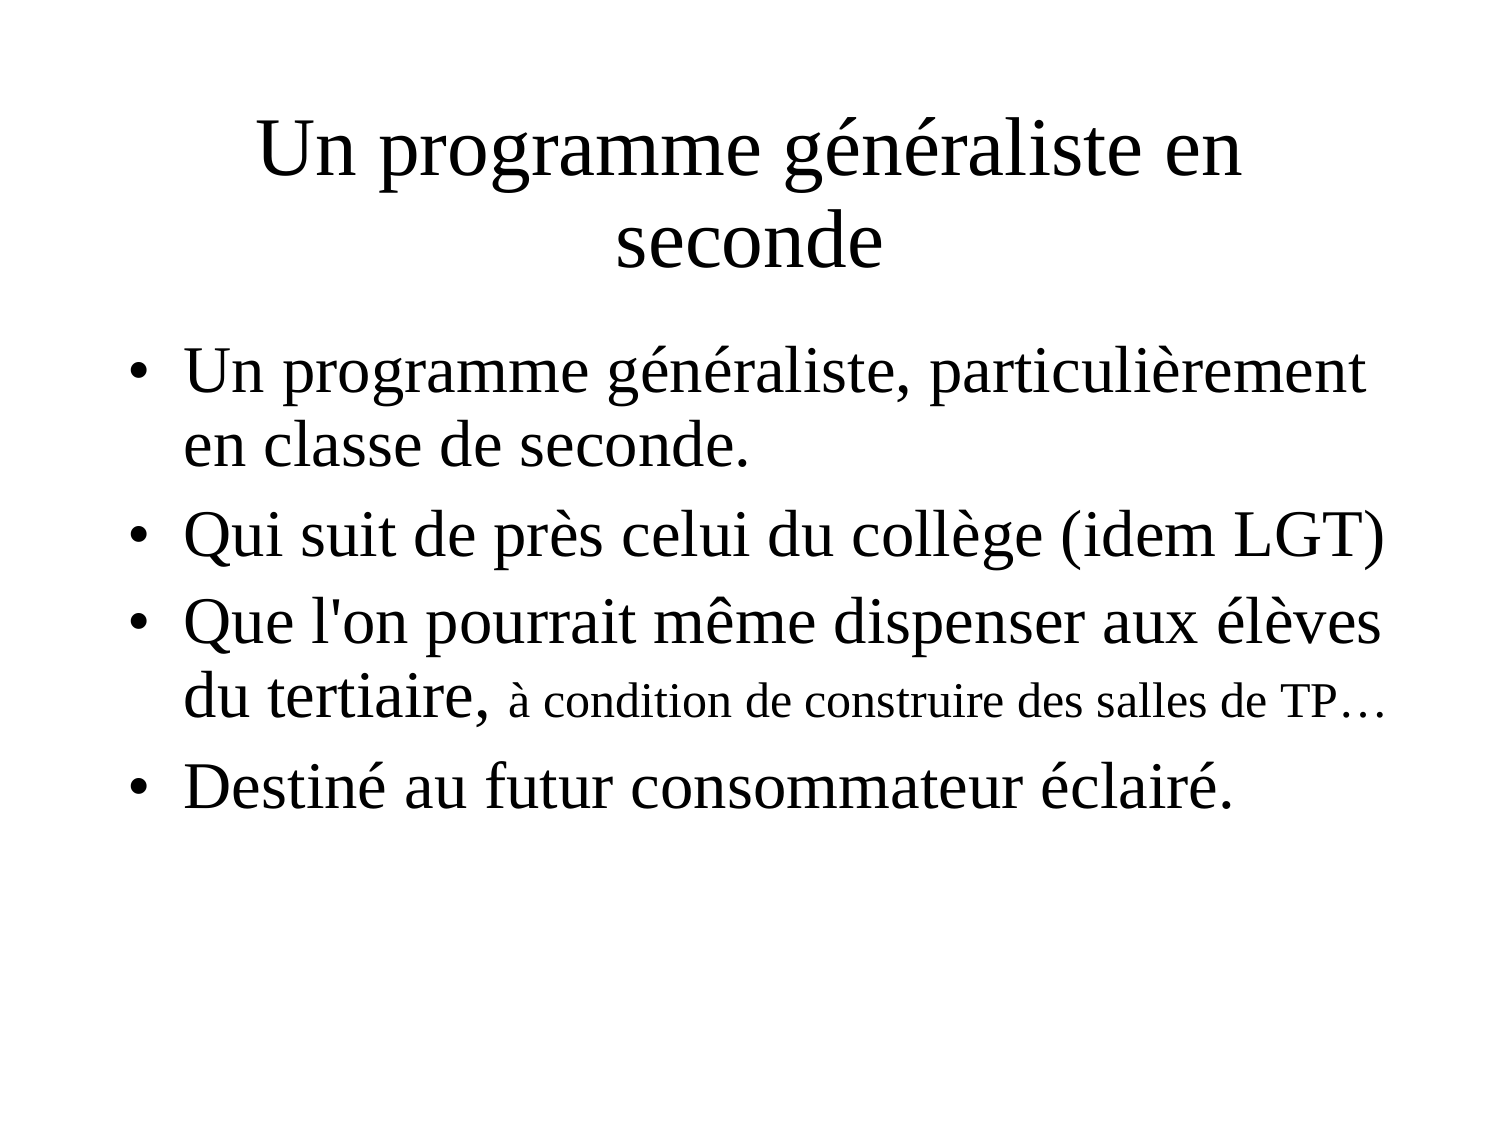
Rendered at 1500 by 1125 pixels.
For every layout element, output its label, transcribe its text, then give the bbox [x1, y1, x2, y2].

list Un programme généraliste, particulièrement en classe de seconde. Qui suit de près celui du collège (idem LGT) Que l'on pourrait même dispenser aux élèves du tertiaire, à condition de construire des salles de TP… Destiné au futur consommateur éclairé. [112, 324, 1424, 1001]
title Un programme généraliste en seconde [112, 86, 1388, 302]
